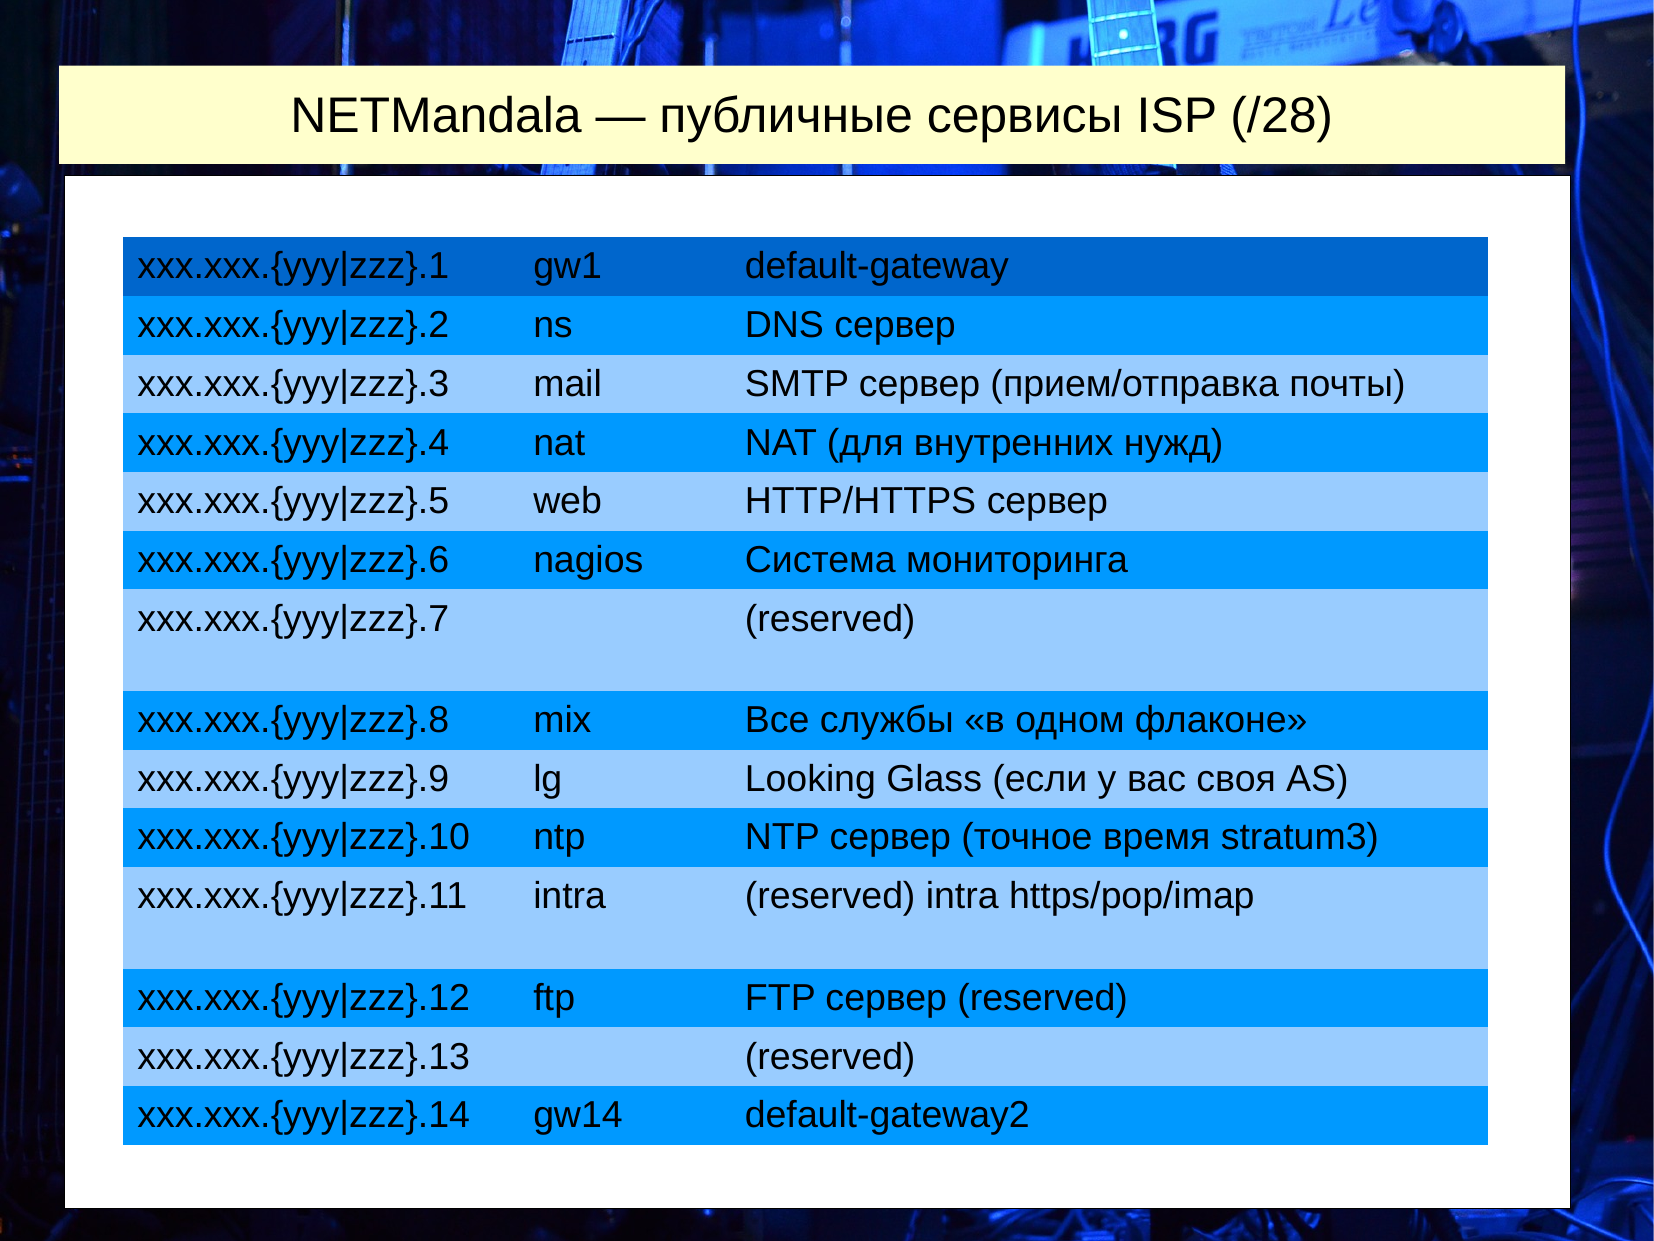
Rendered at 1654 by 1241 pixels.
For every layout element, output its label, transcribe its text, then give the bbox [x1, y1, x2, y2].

table_cell [519, 1027, 730, 1086]
table_cell (reserved) intra https/pop/imap [730, 867, 1488, 969]
table_cell xxx.xxx.{yyy|zzz}.9 [123, 750, 519, 808]
table_cell xxx.xxx.{yyy|zzz}.13 [123, 1027, 519, 1086]
table_cell mix [519, 691, 730, 750]
table_cell xxx.xxx.{yyy|zzz}.7 [123, 589, 519, 691]
table_cell FTP сервер (reserved) [730, 969, 1488, 1027]
table_cell xxx.xxx.{yyy|zzz}.14 [123, 1086, 519, 1145]
table_cell lg [519, 750, 730, 808]
table_cell SMTP сервер (прием/отправка почты) [730, 355, 1488, 413]
table_cell Все службы «в одном флаконе» [730, 691, 1488, 750]
table_header xxx.xxx.{yyy|zzz}.1 [123, 237, 519, 296]
table_cell [519, 589, 730, 691]
table_cell xxx.xxx.{yyy|zzz}.12 [123, 969, 519, 1027]
text_box [64, 175, 1571, 1209]
table_cell xxx.xxx.{yyy|zzz}.8 [123, 691, 519, 750]
table_cell (reserved) [730, 589, 1488, 691]
table_cell NAT (для внутренних нужд) [730, 413, 1488, 472]
table_cell (reserved) [730, 1027, 1488, 1086]
table_cell ntp [519, 808, 730, 867]
table_cell xxx.xxx.{yyy|zzz}.6 [123, 531, 519, 589]
table_cell ftp [519, 969, 730, 1027]
table_cell gw14 [519, 1086, 730, 1145]
title NETMandala — публичные сервисы ISP (/28) [59, 65, 1566, 164]
table_header default-gateway [730, 237, 1488, 296]
table_cell Система мониторинга [730, 531, 1488, 589]
table_cell Looking Glass (если у вас своя AS) [730, 750, 1488, 808]
table_cell HTTP/HTTPS сервер [730, 472, 1488, 531]
table_cell NTP сервер (точное время stratum3) [730, 808, 1488, 867]
table_cell xxx.xxx.{yyy|zzz}.11 [123, 867, 519, 969]
table_cell xxx.xxx.{yyy|zzz}.3 [123, 355, 519, 413]
table_cell xxx.xxx.{yyy|zzz}.10 [123, 808, 519, 867]
table_cell xxx.xxx.{yyy|zzz}.5 [123, 472, 519, 531]
table_cell DNS сервер [730, 296, 1488, 355]
table_cell nat [519, 413, 730, 472]
table_cell xxx.xxx.{yyy|zzz}.4 [123, 413, 519, 472]
table_cell default-gateway2 [730, 1086, 1488, 1145]
table_cell xxx.xxx.{yyy|zzz}.2 [123, 296, 519, 355]
table_cell ns [519, 296, 730, 355]
table_cell web [519, 472, 730, 531]
table_cell intra [519, 867, 730, 969]
table_cell nagios [519, 531, 730, 589]
picture [0, 0, 1654, 1241]
table_cell mail [519, 355, 730, 413]
table_header gw1 [519, 237, 730, 296]
